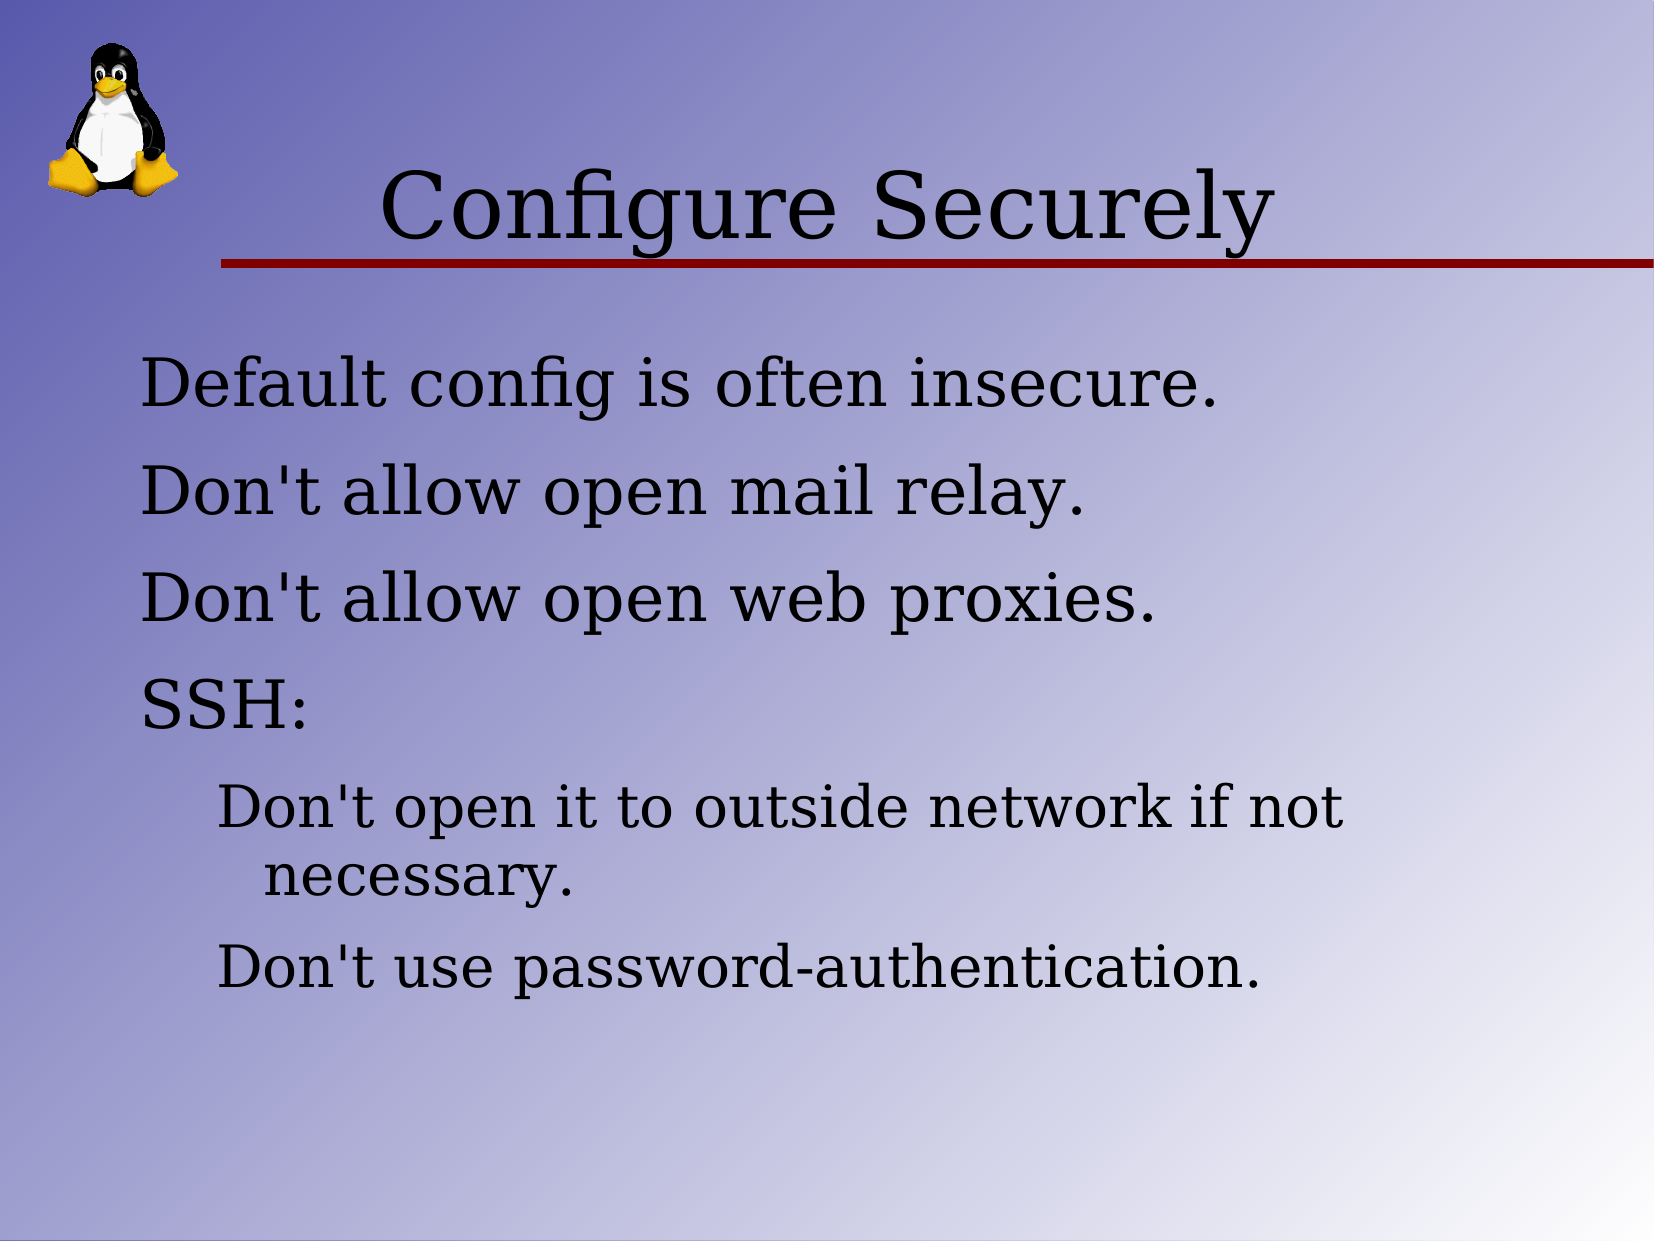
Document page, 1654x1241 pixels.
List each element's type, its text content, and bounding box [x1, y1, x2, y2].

picture [48, 43, 178, 197]
list Default config is often insecure. Don't allow open mail relay. Don't allow open web proxies. SSH: Don't open it to outside network if not necessary. Don't use password-authentication. [121, 344, 1534, 1127]
title Configure Securely [121, 102, 1534, 311]
